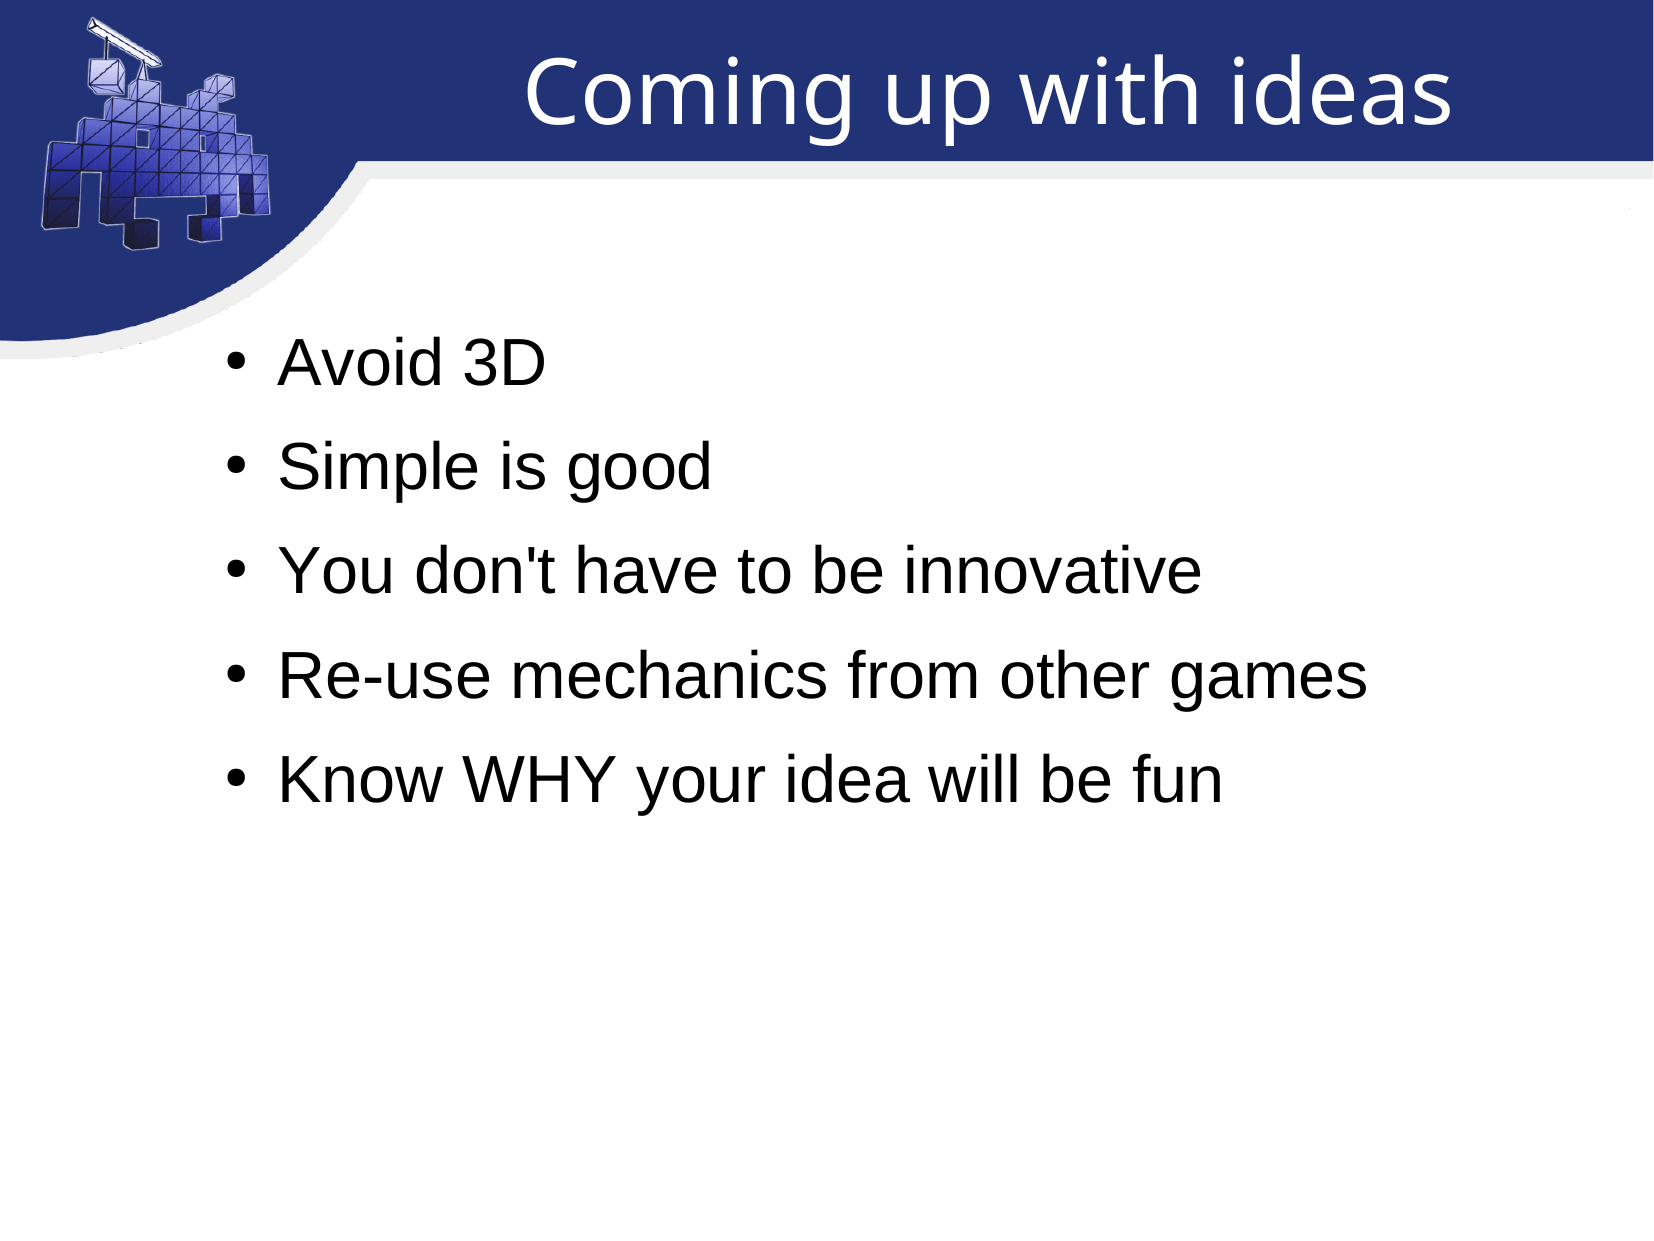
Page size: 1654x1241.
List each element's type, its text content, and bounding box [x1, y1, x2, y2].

title Coming up with ideas [354, 35, 1625, 142]
list Avoid 3D Simple is good You don't have to be innovative Re-use mechanics from other games Know WHY your idea will be fun [206, 324, 1595, 1078]
picture [0, 0, 1654, 443]
